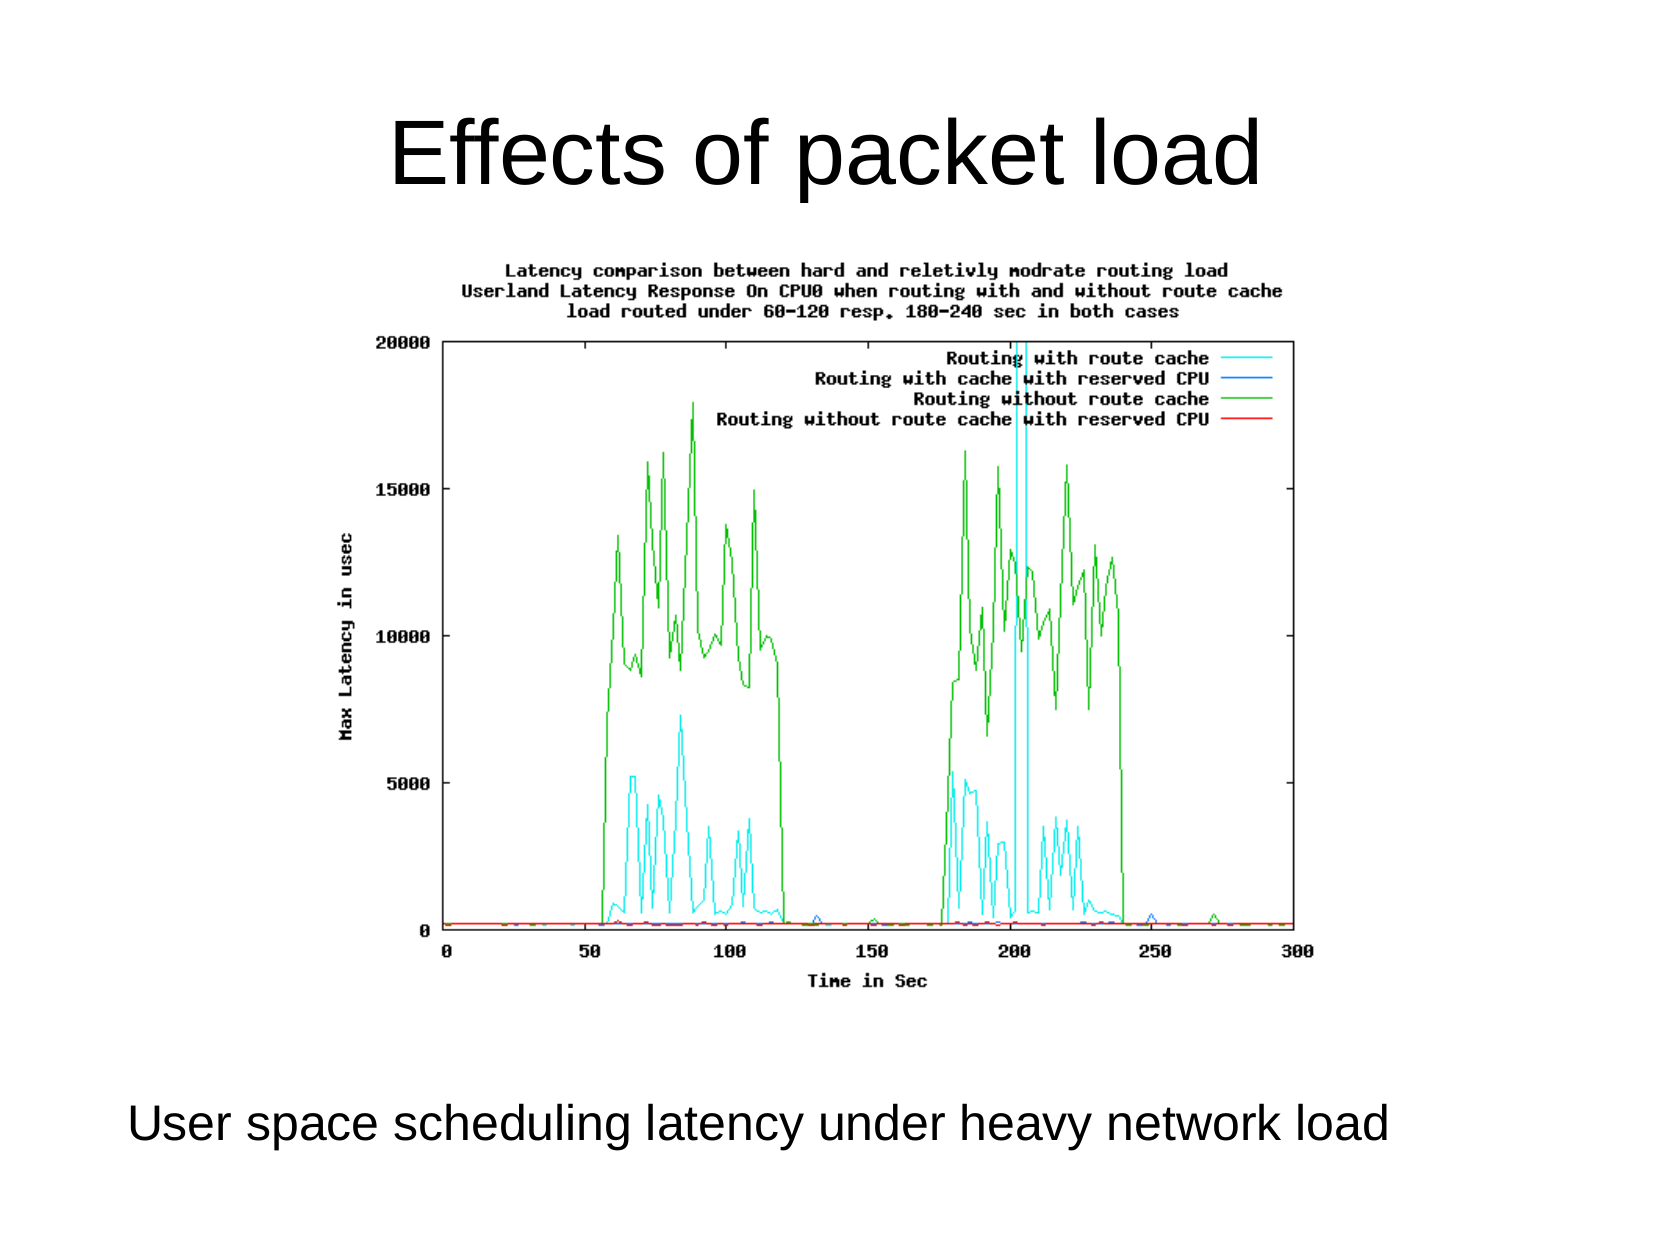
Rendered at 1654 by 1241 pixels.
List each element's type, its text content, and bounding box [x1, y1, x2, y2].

text_box User space scheduling latency under heavy network load [112, 1087, 1405, 1165]
title Effects of packet load [82, 49, 1571, 257]
picture [325, 241, 1326, 992]
